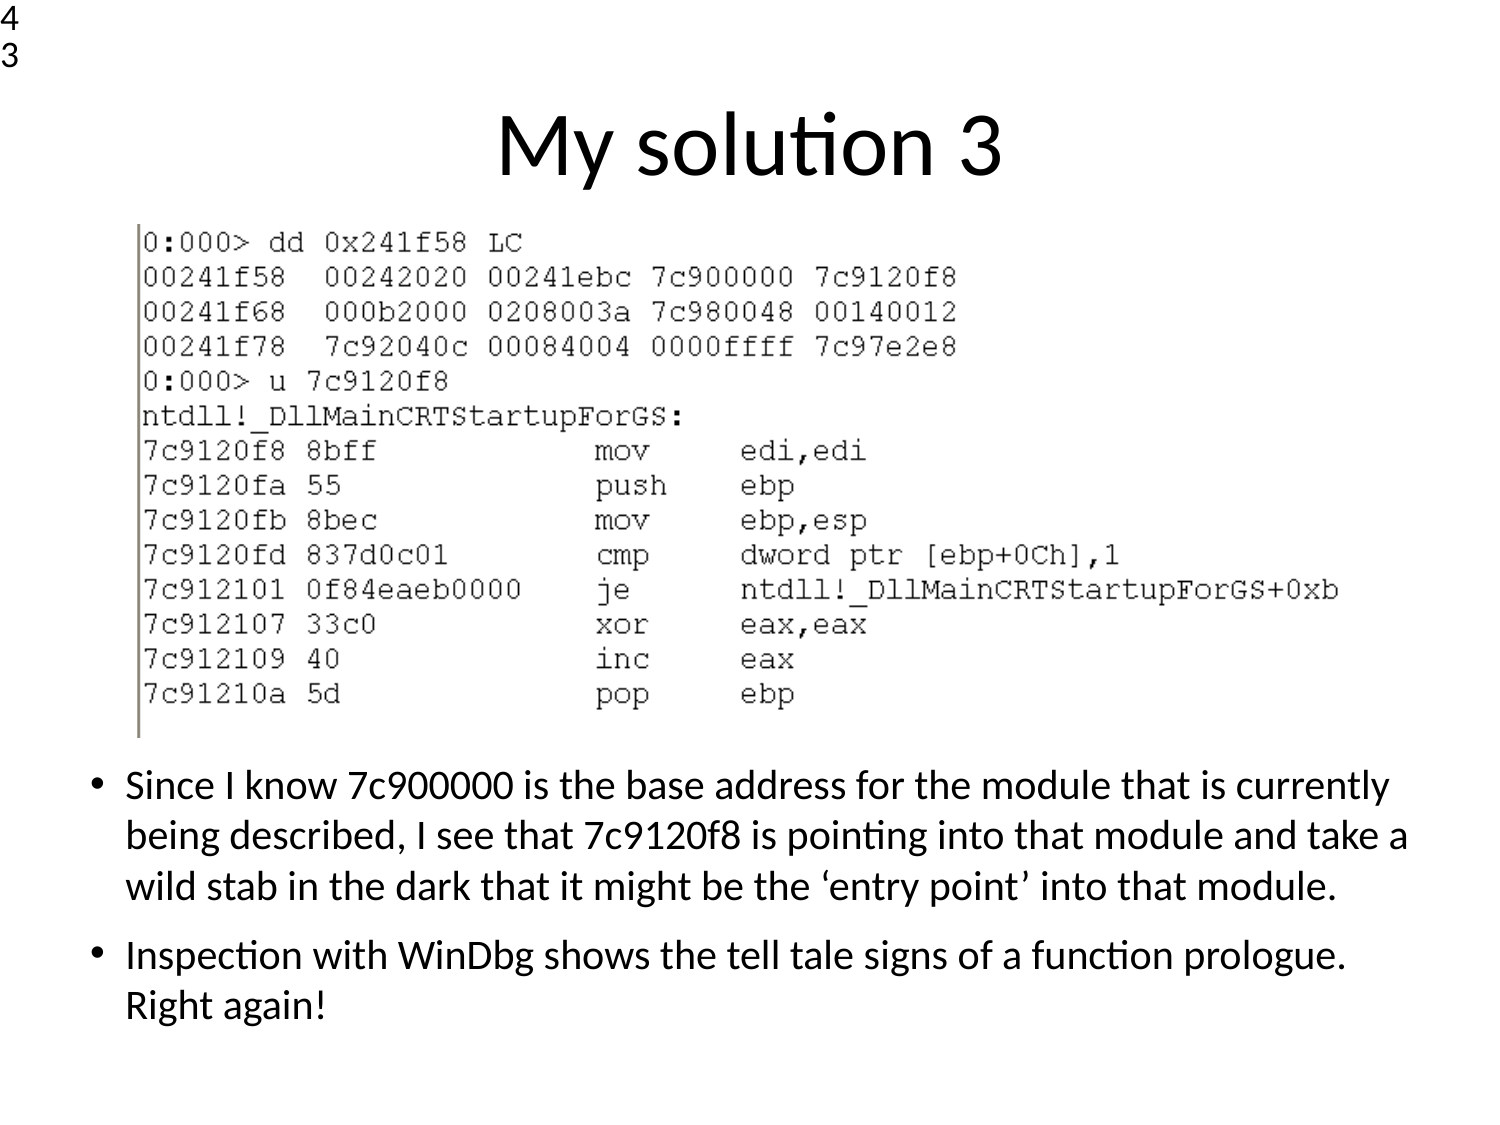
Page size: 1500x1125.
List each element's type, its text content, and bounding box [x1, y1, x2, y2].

picture [137, 224, 1351, 738]
list Since I know 7c900000 is the base address for the module that is currently being described, I see that 7c9120f8 is pointing into that module and take a wild stab in the dark that it might be the ‘entry point’ into that module. Inspection with WinDbg shows the tell tale signs of a function prologue. Right again! [75, 750, 1425, 1075]
title My solution 3 [75, 45, 1425, 233]
